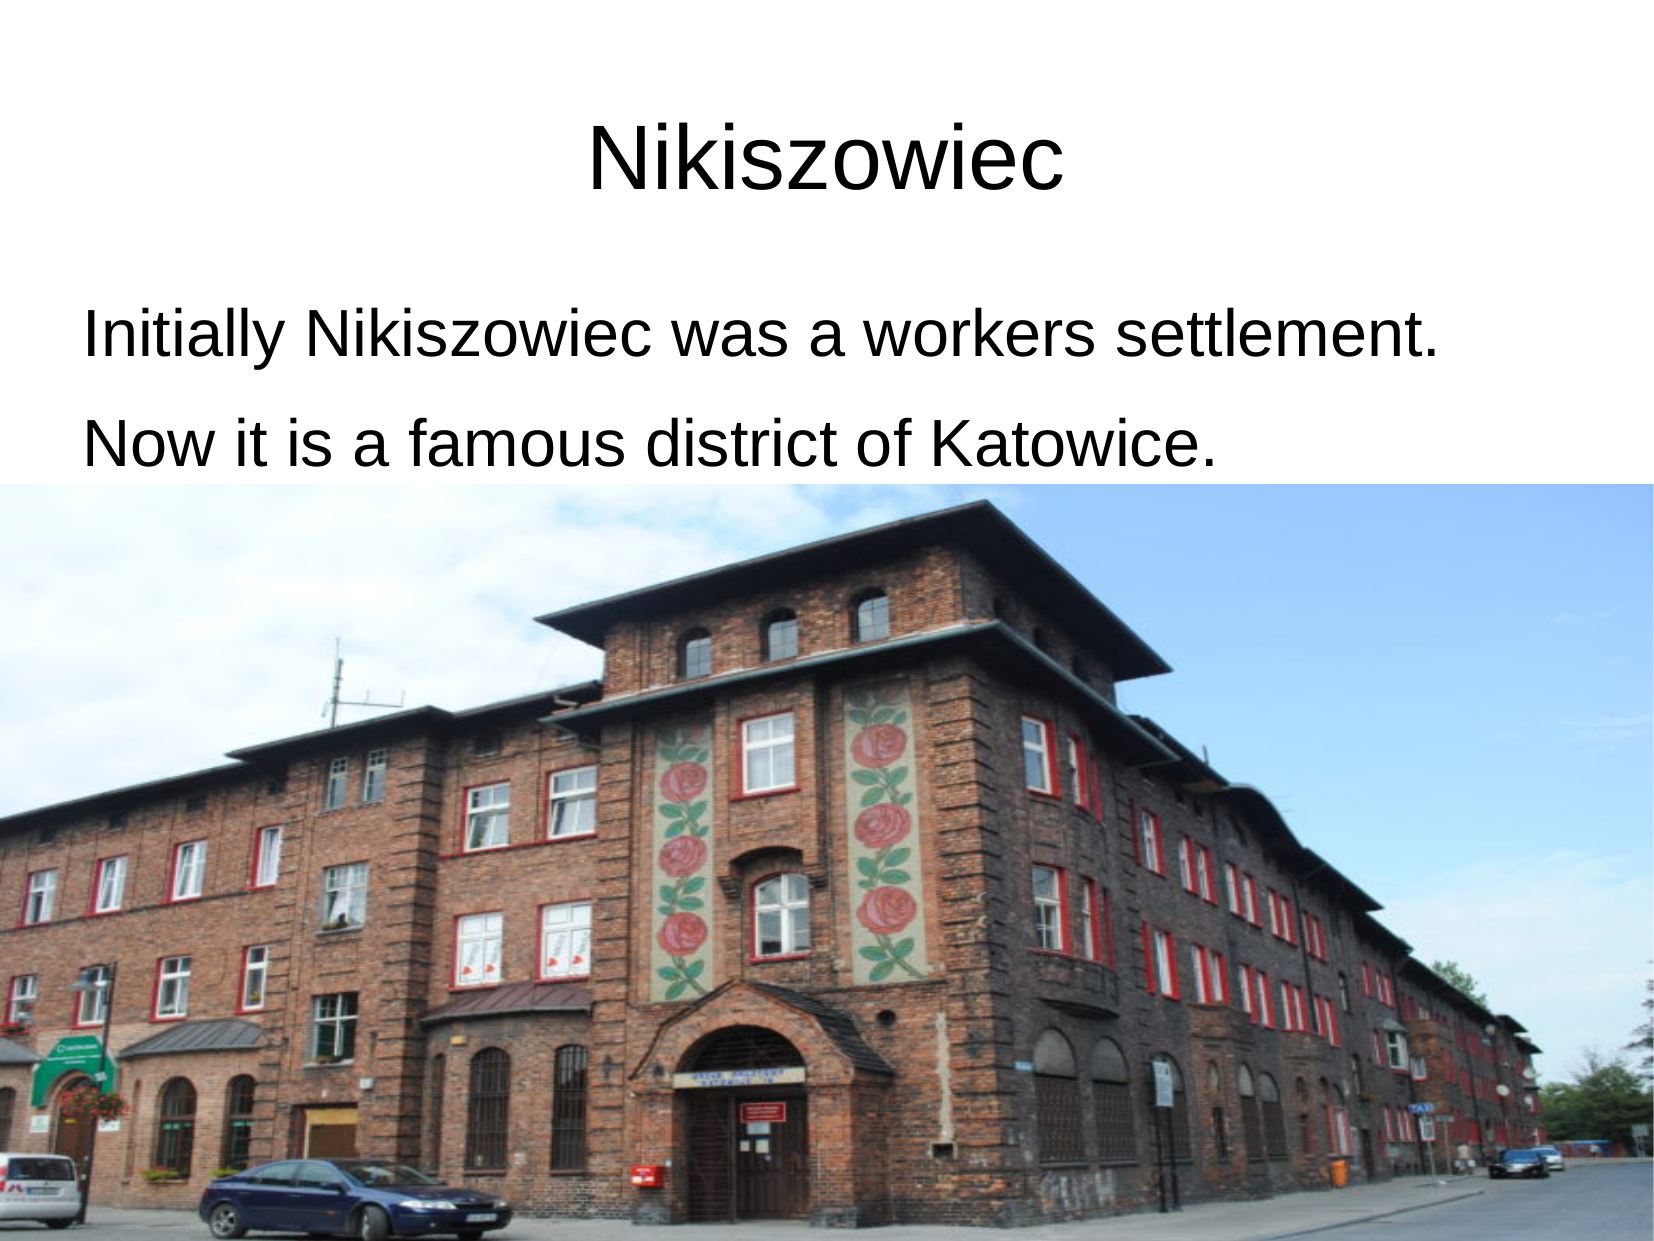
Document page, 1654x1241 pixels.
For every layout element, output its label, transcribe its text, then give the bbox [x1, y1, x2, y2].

list Initially Nikiszowiec was a workers settlement. Now it is a famous district of Katowice. [82, 290, 1571, 484]
title Nikiszowiec [82, 49, 1571, 257]
picture [0, 484, 1654, 1241]
